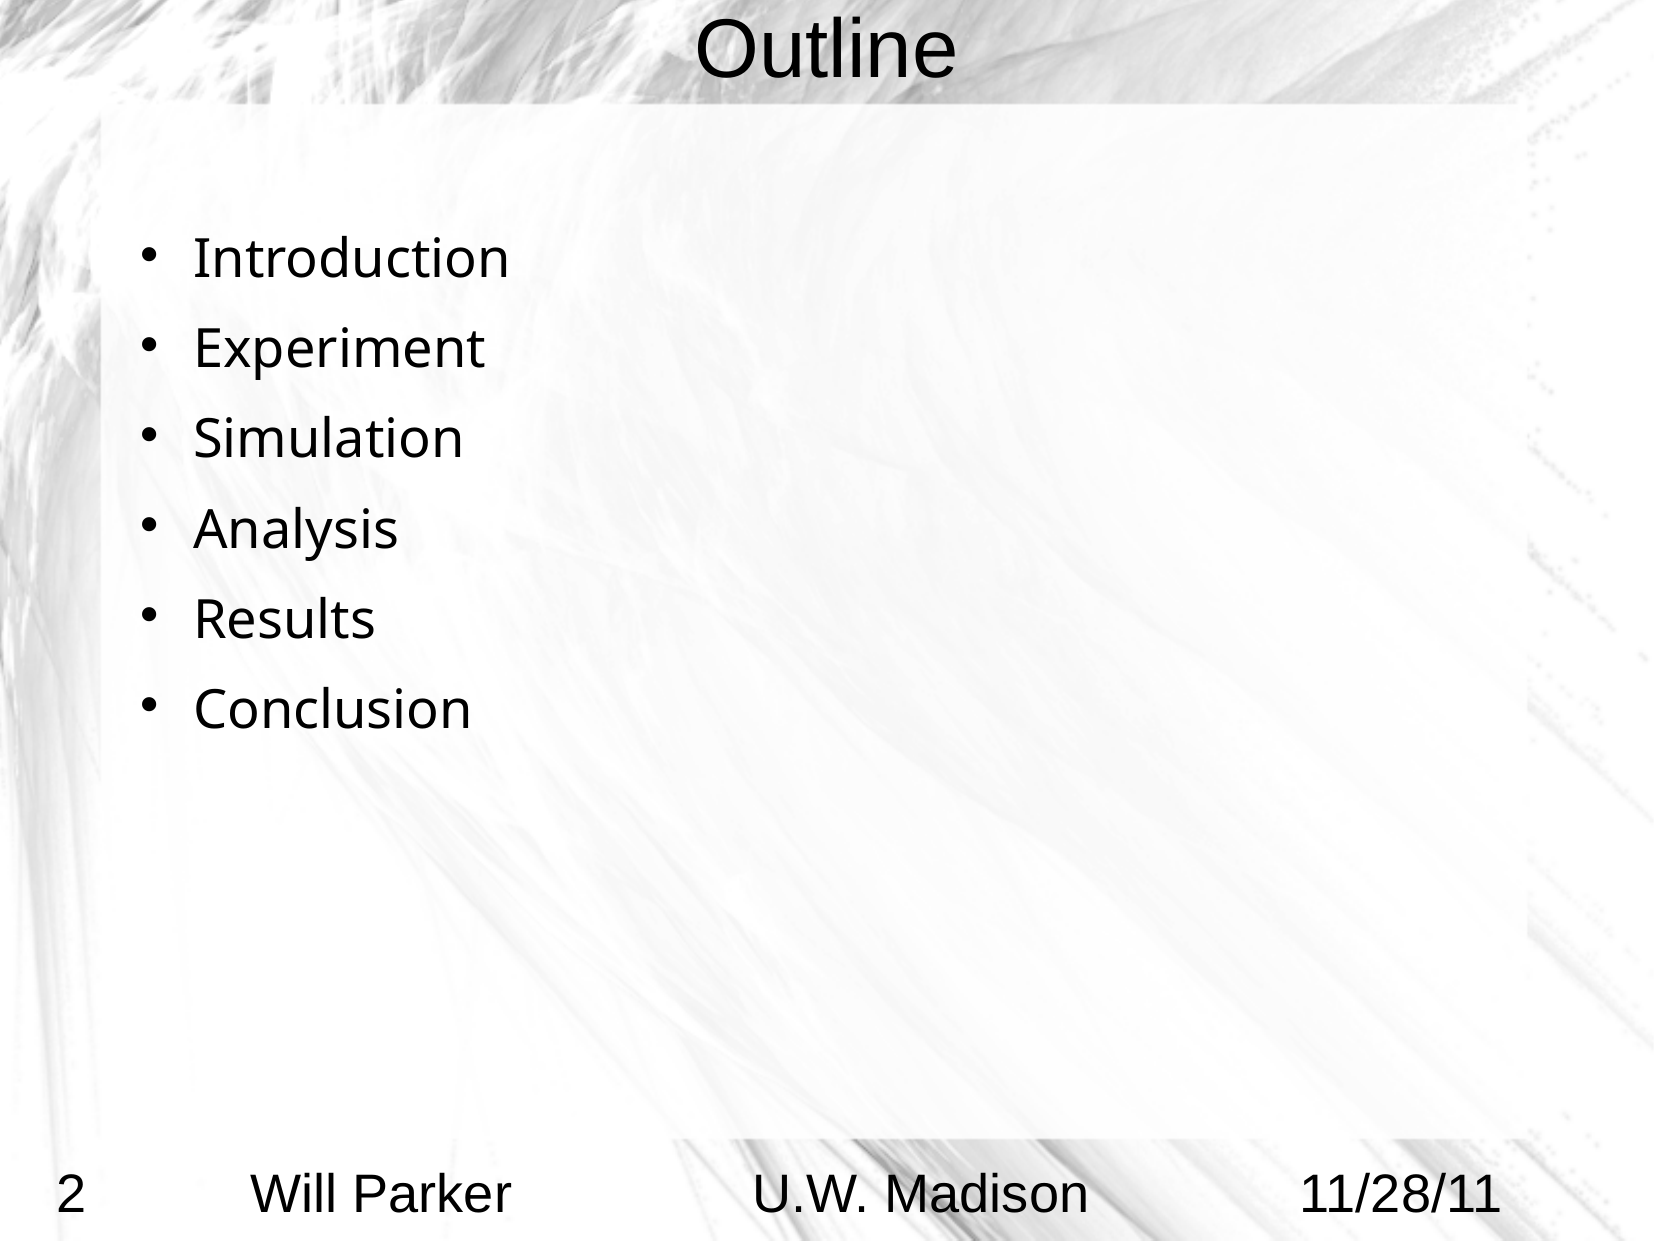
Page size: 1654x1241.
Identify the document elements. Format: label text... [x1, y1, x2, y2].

text_box Will Parker U.W. Madison 11/28/11 [151, 1159, 1566, 1241]
title Outline [0, 0, 1654, 131]
text_box Introduction Experiment Simulation Analysis Results Conclusion [122, 224, 1576, 1046]
list 2 [0, 1159, 151, 1241]
picture [0, 131, 1654, 1241]
